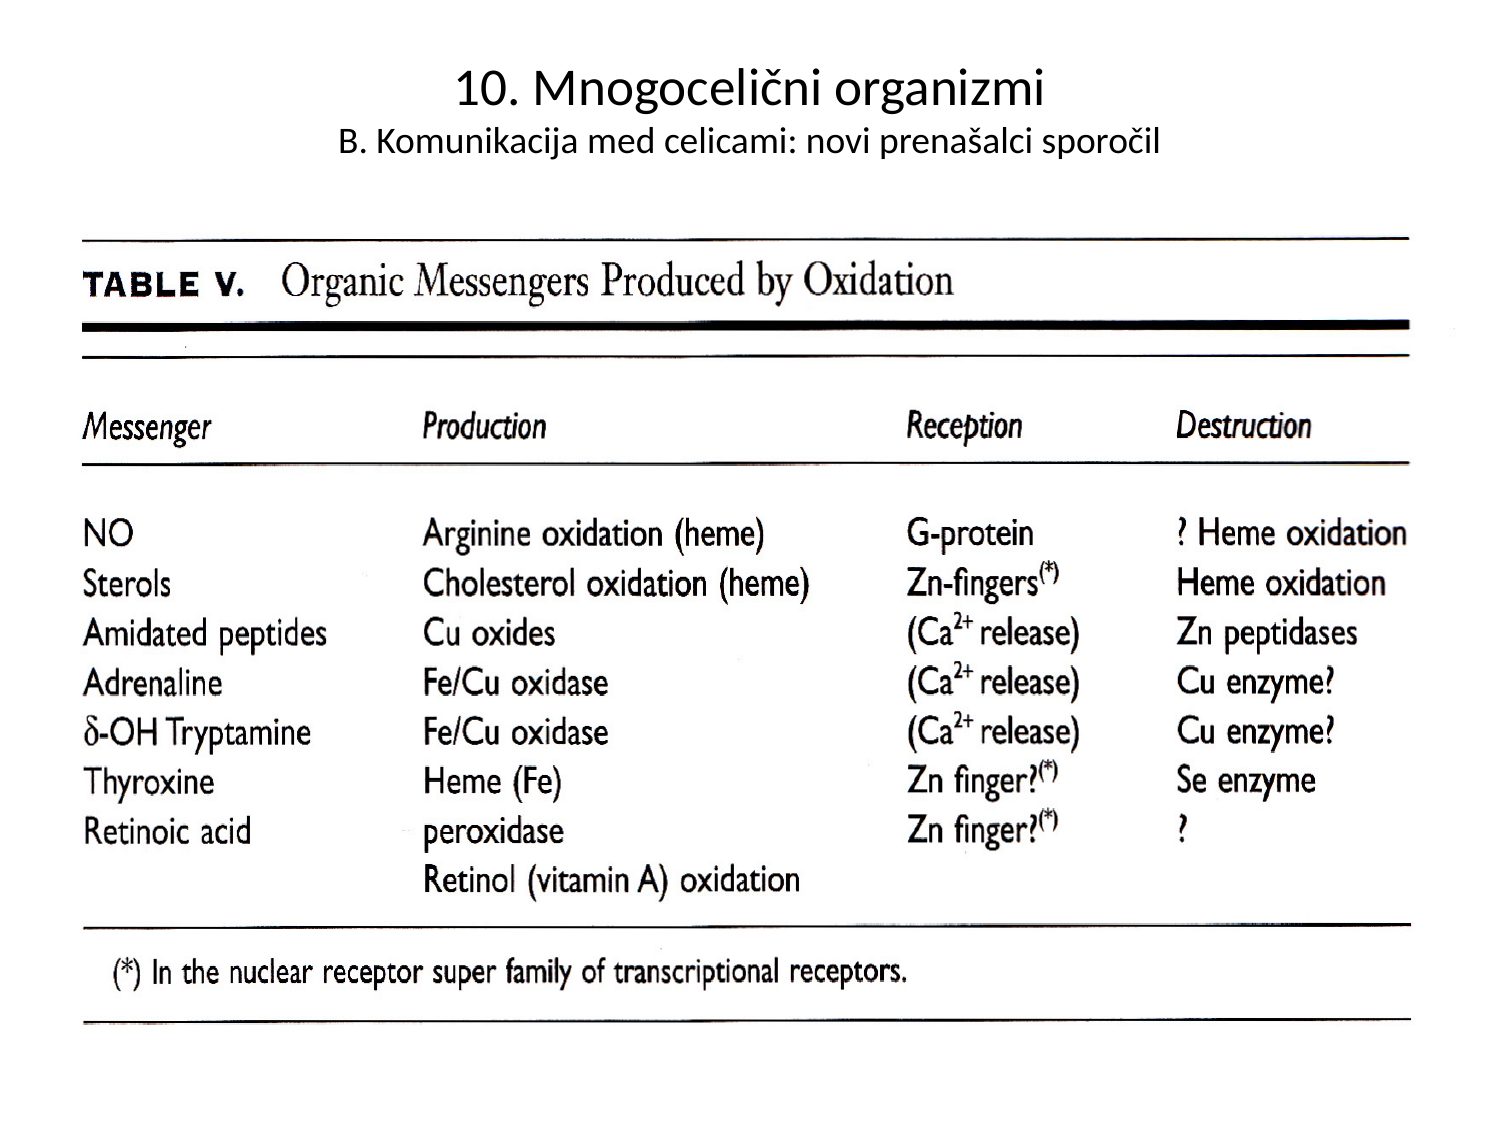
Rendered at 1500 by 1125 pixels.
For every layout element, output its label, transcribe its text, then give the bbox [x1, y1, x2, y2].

picture [0, 208, 1500, 1125]
title 10. Mnogocelični organizmi B. Komunikacija med celicami: novi prenašalci sporočil [75, 45, 1425, 208]
